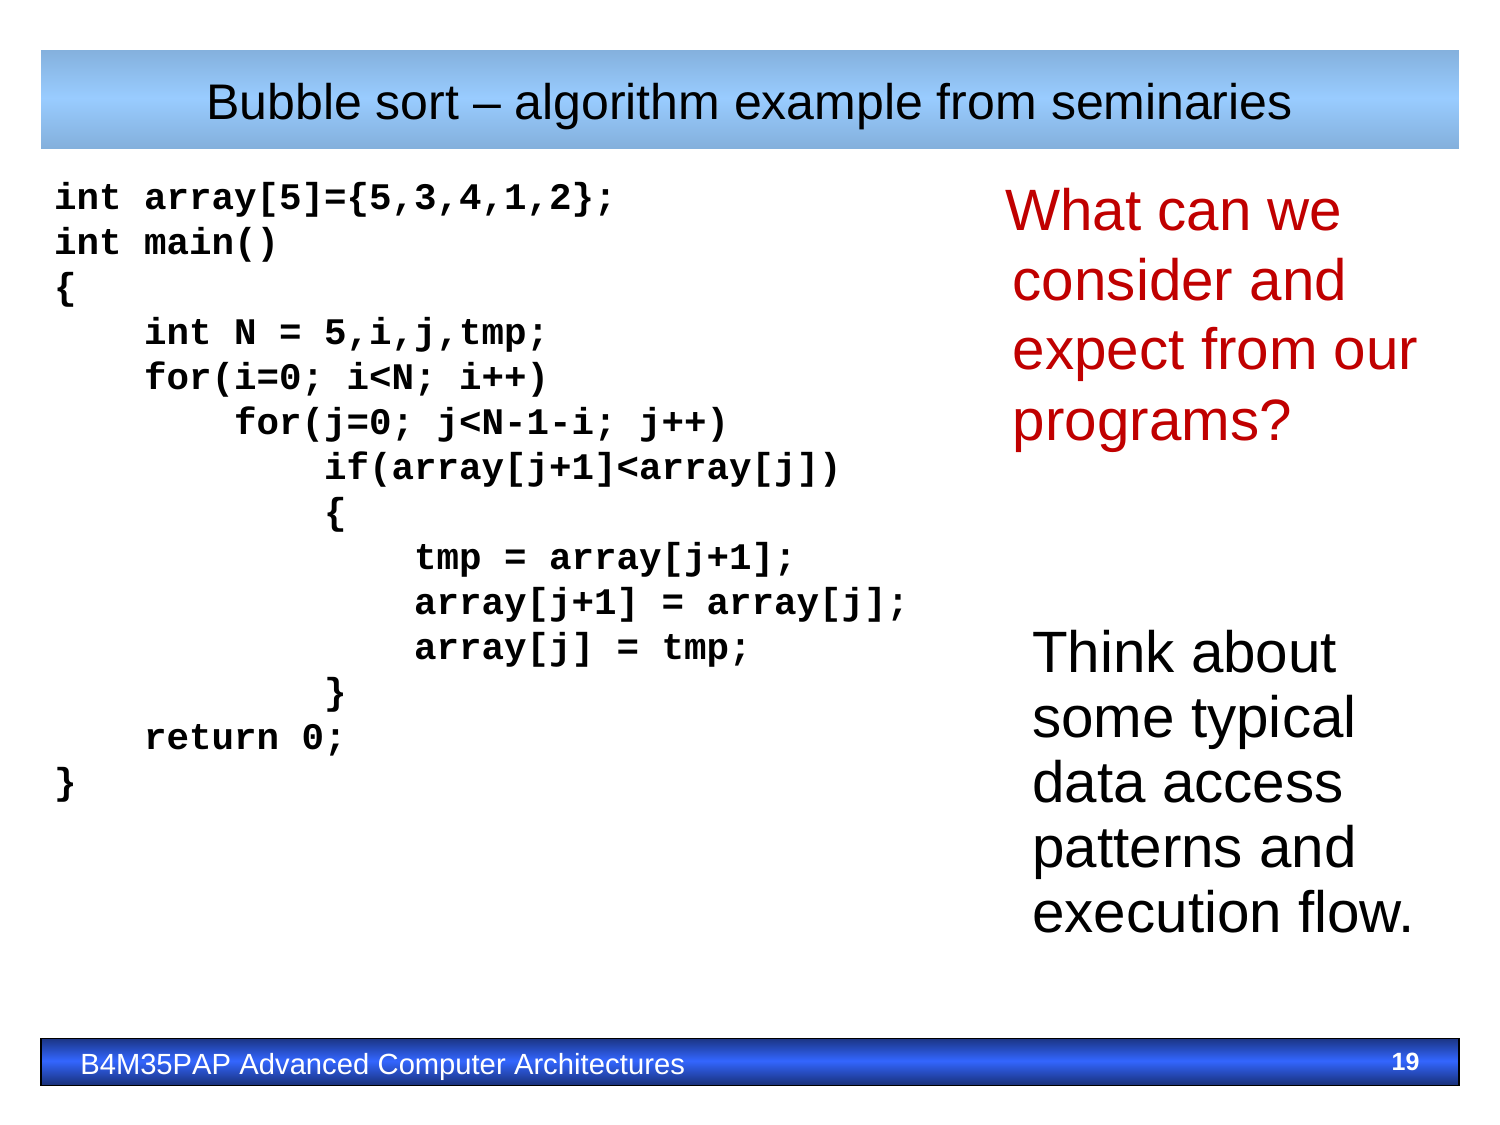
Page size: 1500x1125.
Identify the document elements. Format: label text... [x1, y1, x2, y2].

text_box Think about some typical data access patterns and execution flow. [1017, 612, 1443, 953]
title Bubble sort – algorithm example from seminaries [41, 50, 1459, 149]
text_box What can we consider and expect from our programs? [941, 164, 1458, 528]
text_box int array[5]={5,3,4,1,2}; int main() { int N = 5,i,j,tmp; for(i=0; i<N; i++) for(j=0; j<N-1-i; j++) if(array[j+1]<array[j]) { tmp = array[j+1]; array[j+1] = array[j]; array[j] = tmp; } return 0; } [39, 164, 955, 810]
